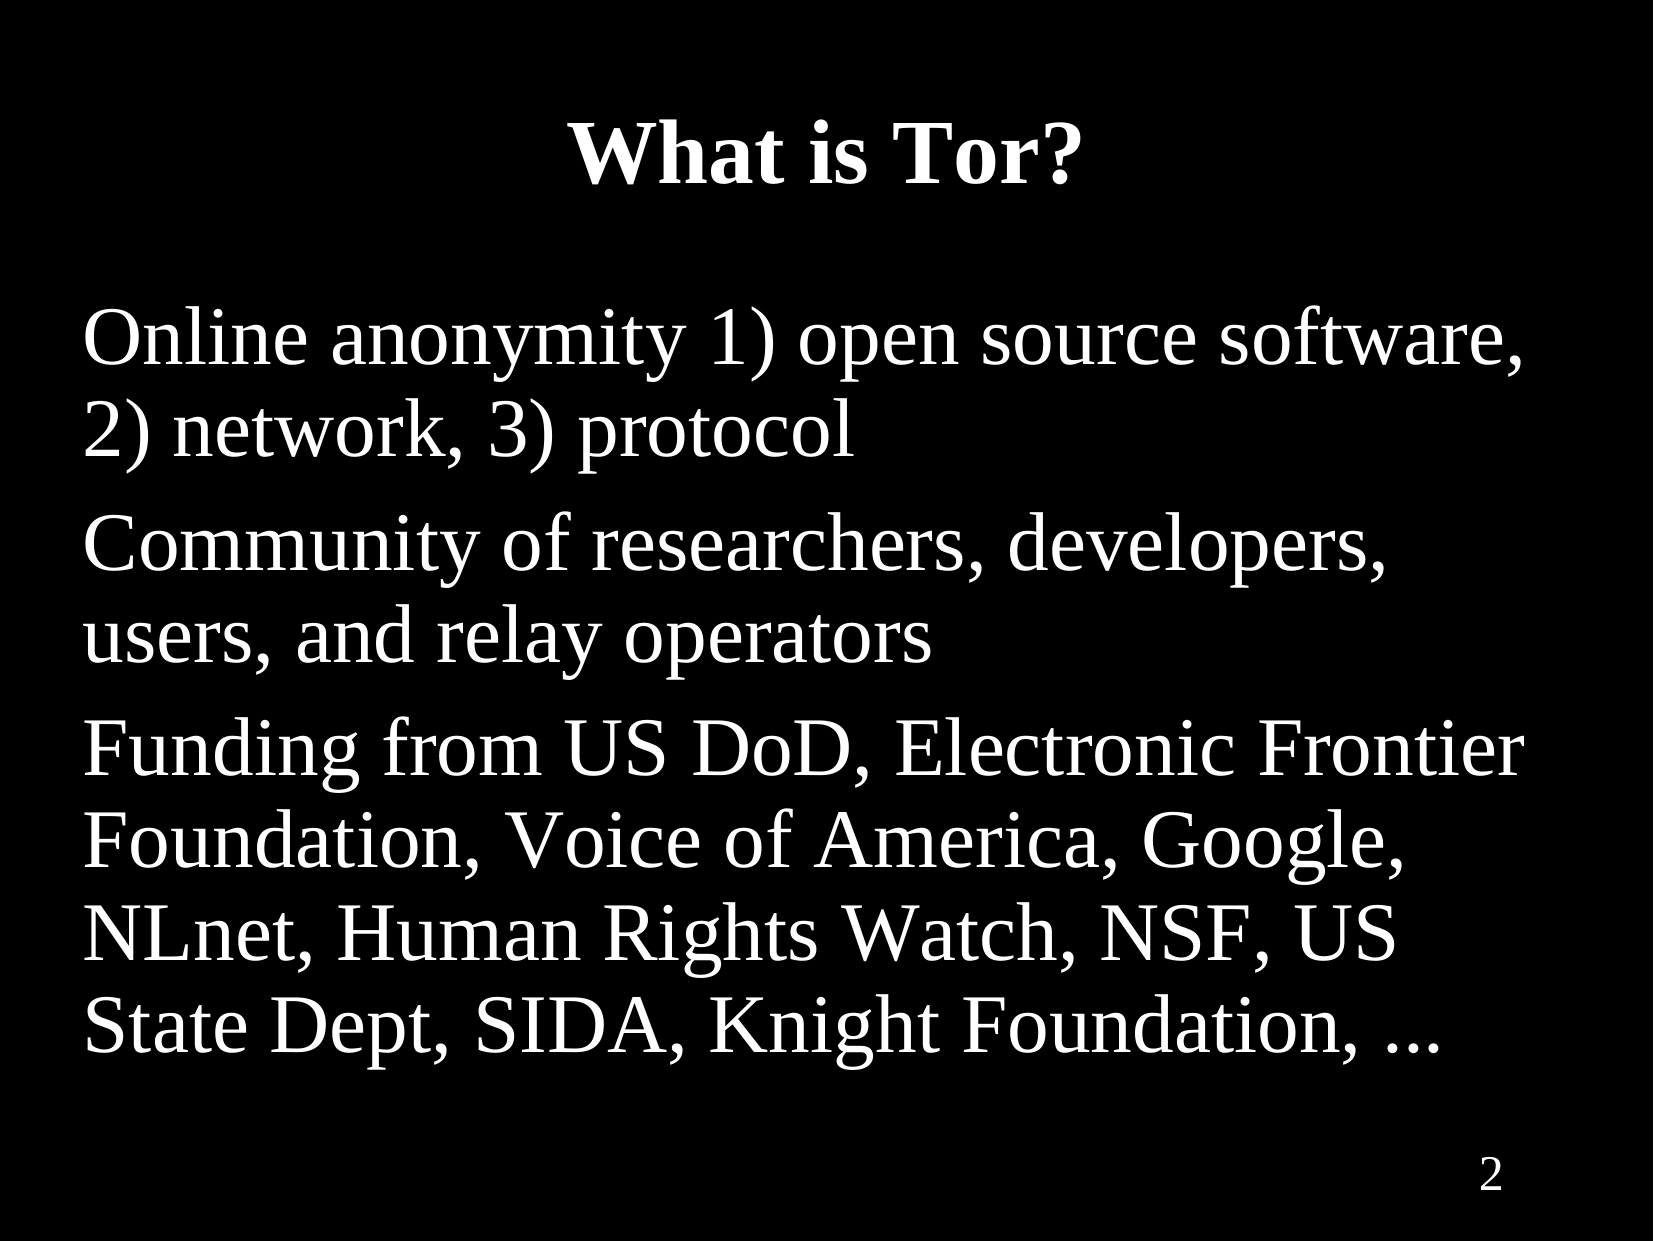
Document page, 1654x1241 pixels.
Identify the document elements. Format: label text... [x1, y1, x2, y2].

list Online anonymity 1) open source software, 2) network, 3) protocol Community of researchers, developers, users, and relay operators Funding from US DoD, Electronic Frontier Foundation, Voice of America, Google, NLnet, Human Rights Watch, NSF, US State Dept, SIDA, Knight Foundation, ... [82, 290, 1571, 1109]
title What is Tor? [82, 49, 1571, 257]
